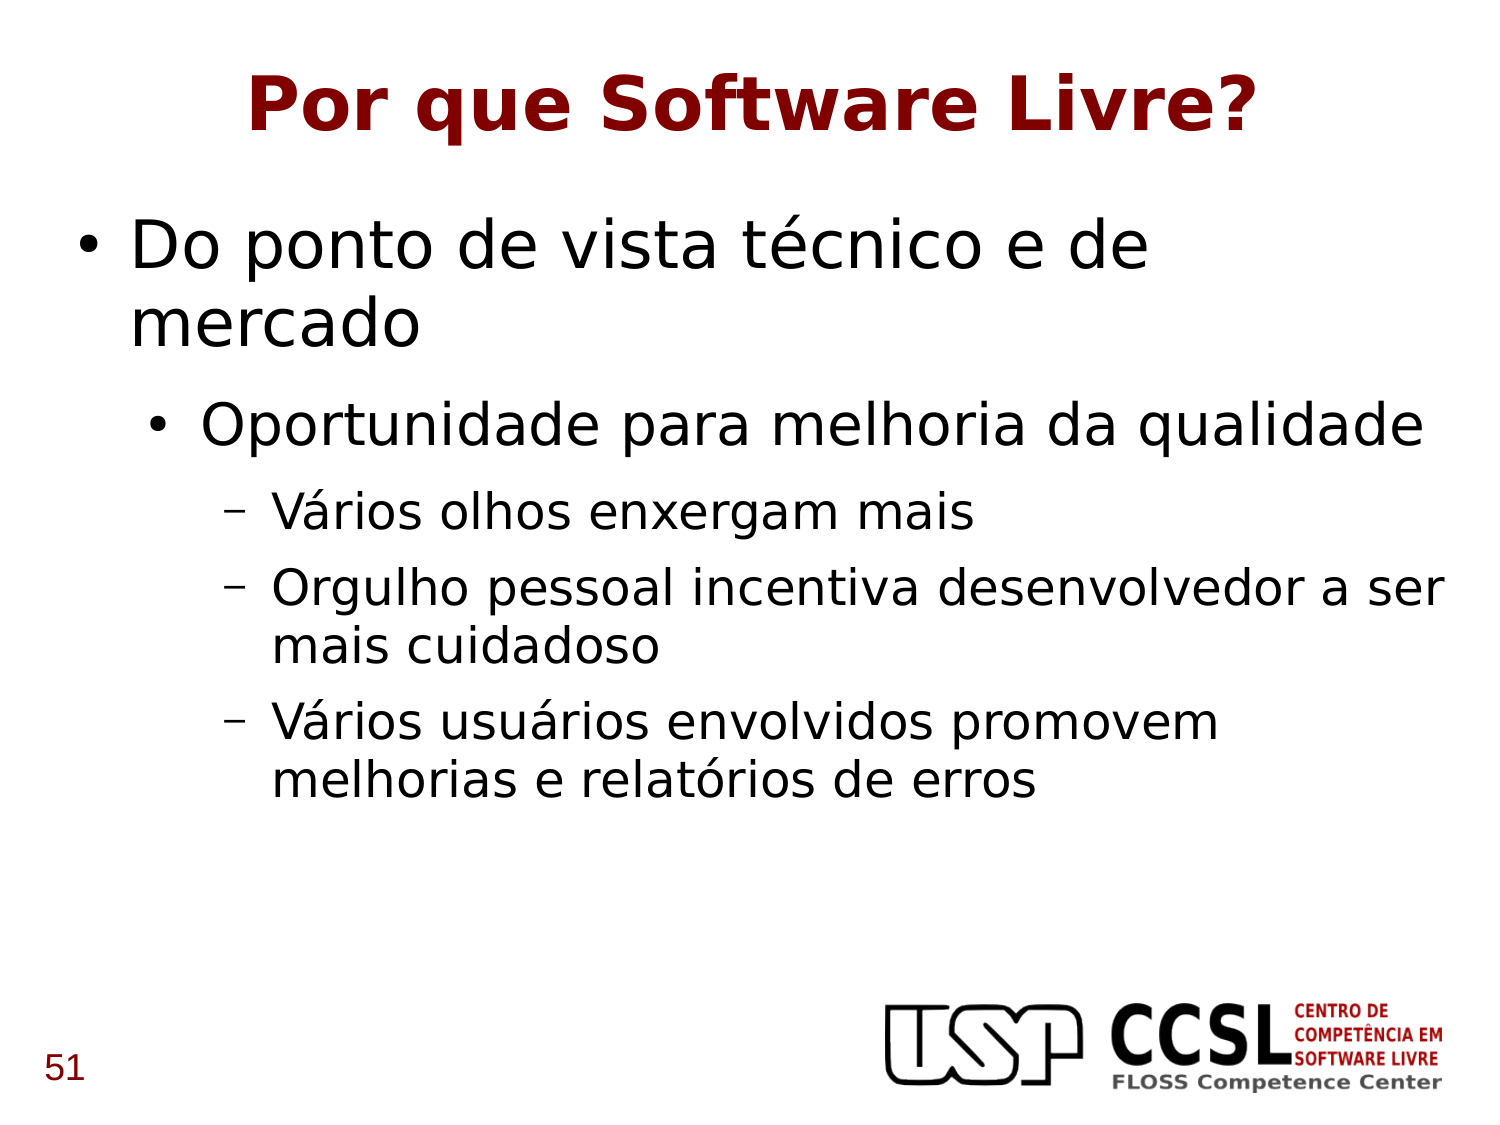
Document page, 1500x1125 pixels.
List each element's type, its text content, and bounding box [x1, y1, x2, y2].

title Por que Software Livre? [59, 29, 1447, 180]
list Do ponto de vista técnico e de mercado Oportunidade para melhoria da qualidade Vários olhos enxergam mais Orgulho pessoal incentiva desenvolvedor a ser mais cuidadoso Vários usuários envolvidos promovem melhorias e relatórios de erros [59, 206, 1447, 950]
picture [885, 1003, 1442, 1093]
